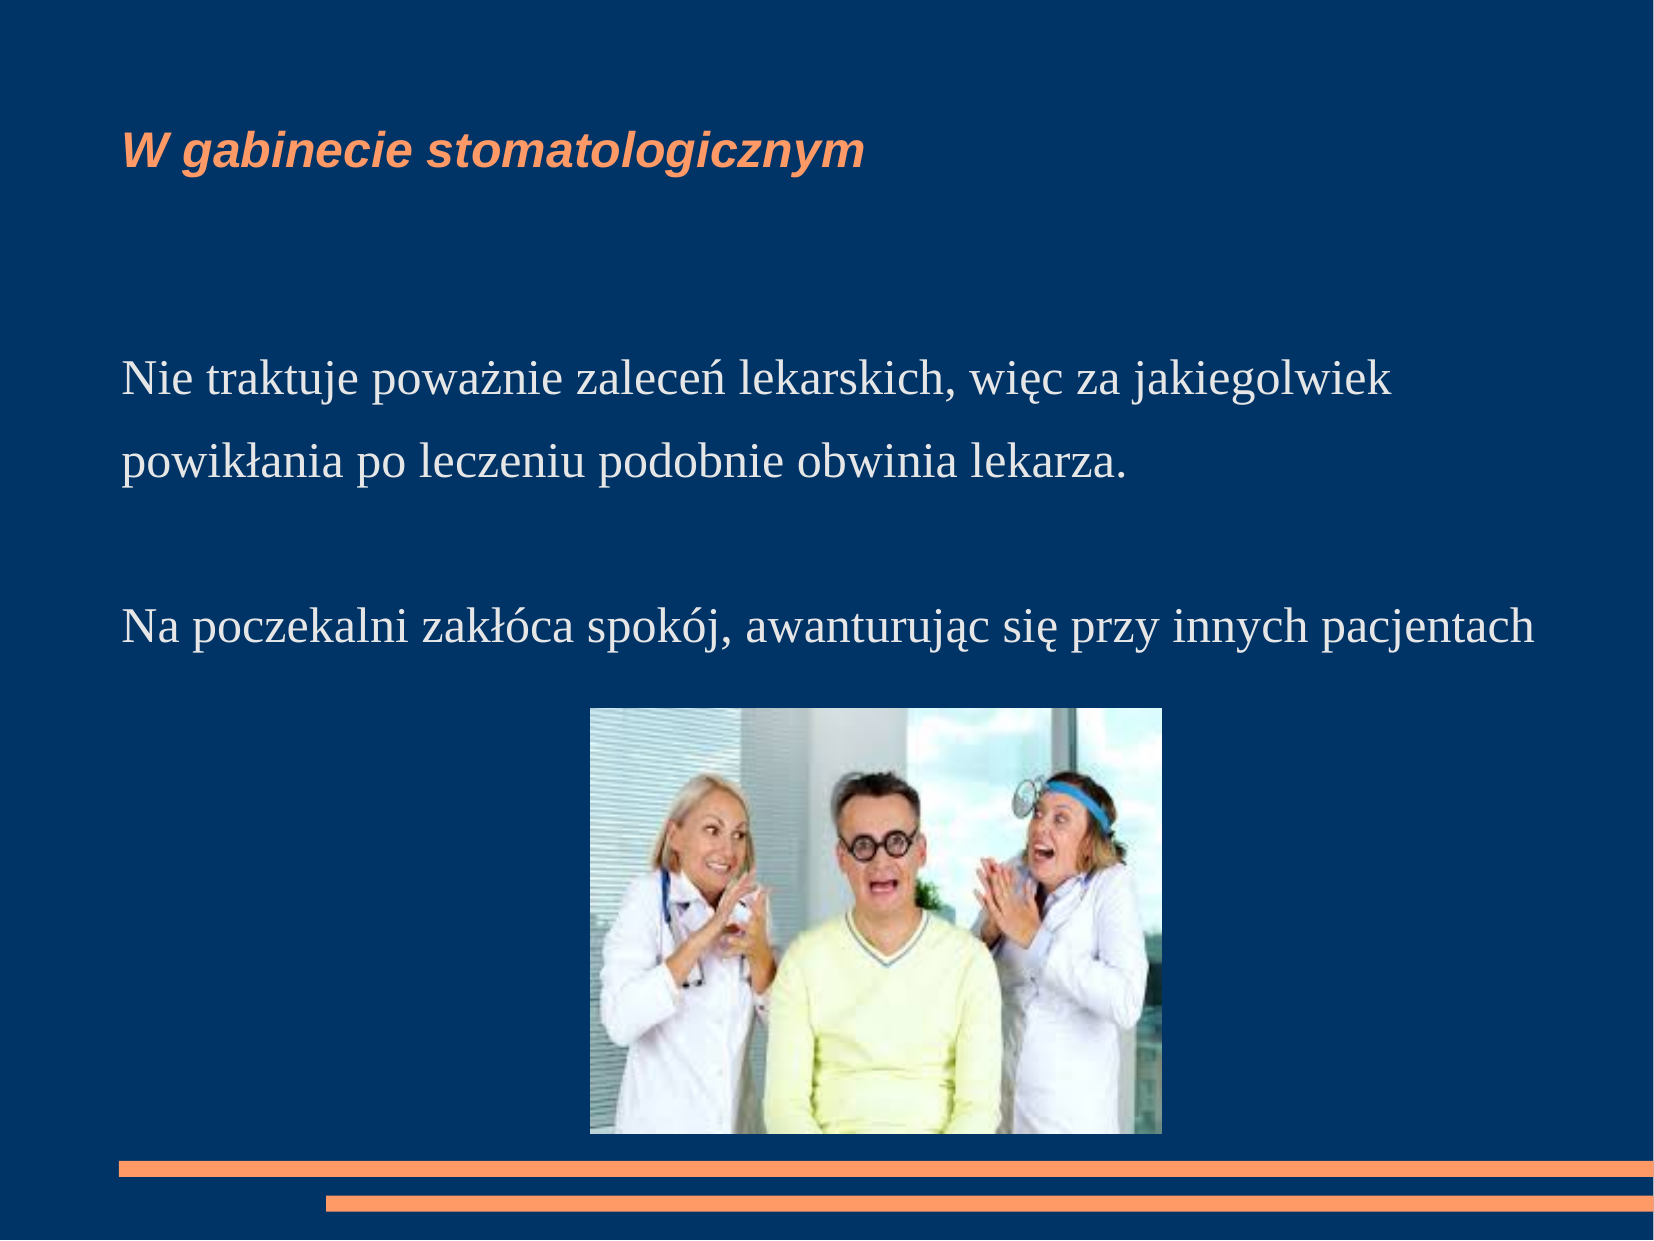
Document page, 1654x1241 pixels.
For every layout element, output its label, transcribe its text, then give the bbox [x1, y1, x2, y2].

title W gabinecie stomatologicznym [121, 46, 1534, 254]
picture [590, 708, 1162, 1134]
list Nie traktuje poważnie zaleceń lekarskich, więc za jakiegolwiek powikłania po leczeniu podobnie obwinia lekarza. Na poczekalni zakłóca spokój, awanturując się przy innych pacjentach [121, 322, 1561, 1132]
